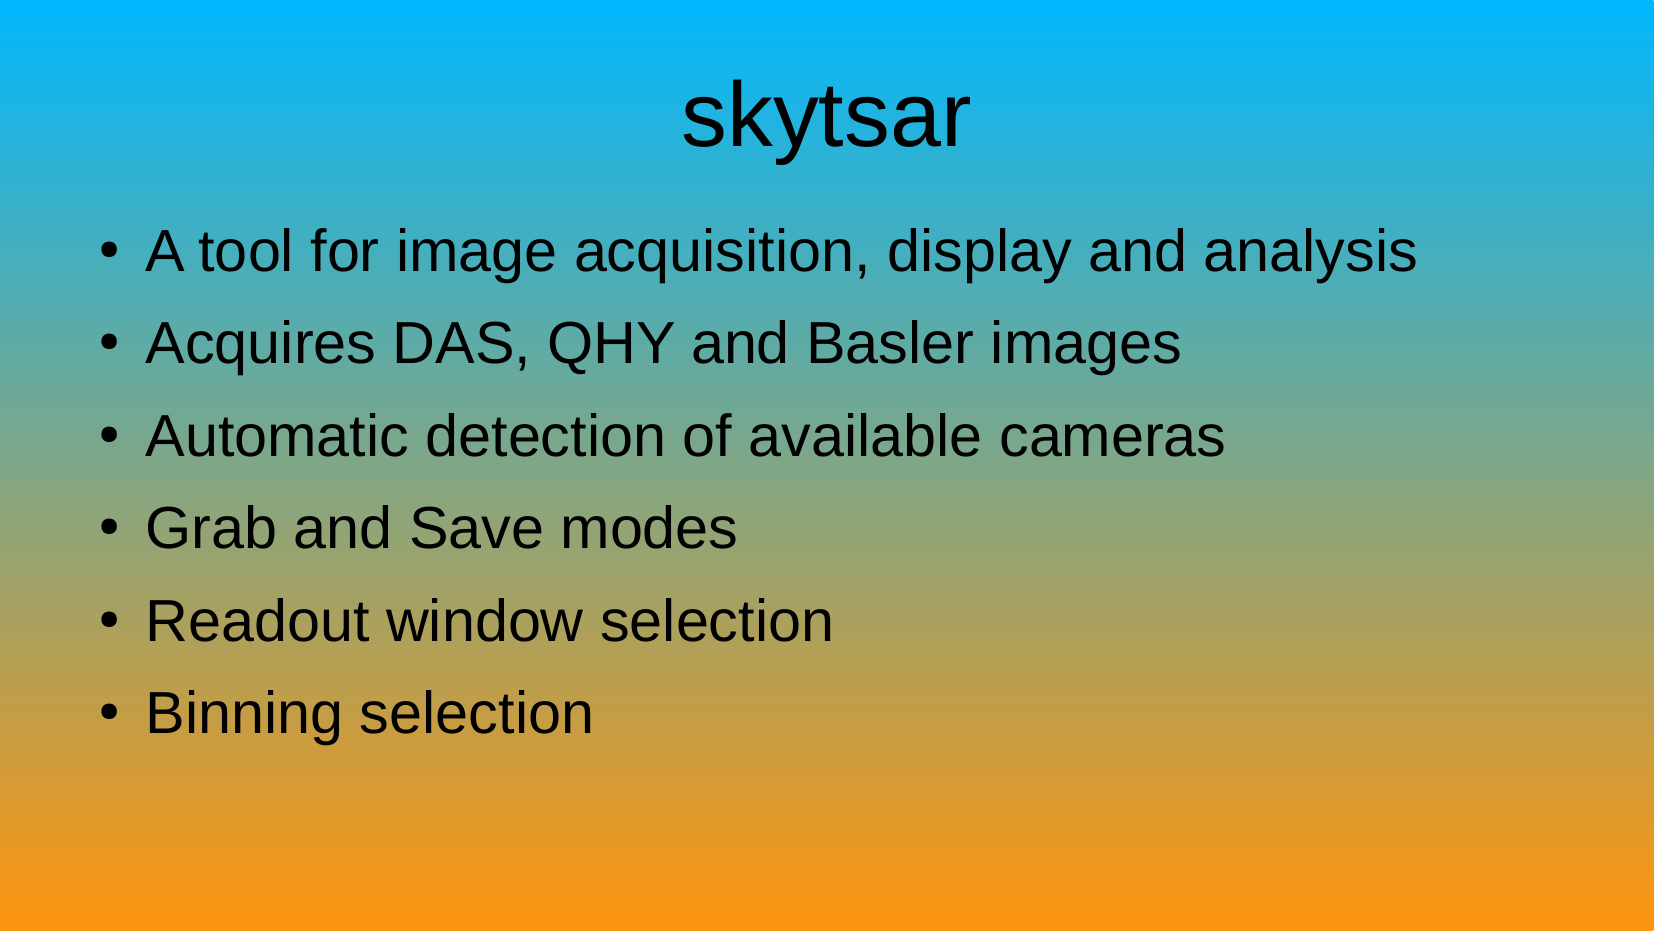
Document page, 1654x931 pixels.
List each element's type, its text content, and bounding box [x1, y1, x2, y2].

list A tool for image acquisition, display and analysis Acquires DAS, QHY and Basler images Automatic detection of available cameras Grab and Save modes Readout window selection Binning selection [82, 217, 1571, 758]
title skytsar [82, 37, 1571, 193]
